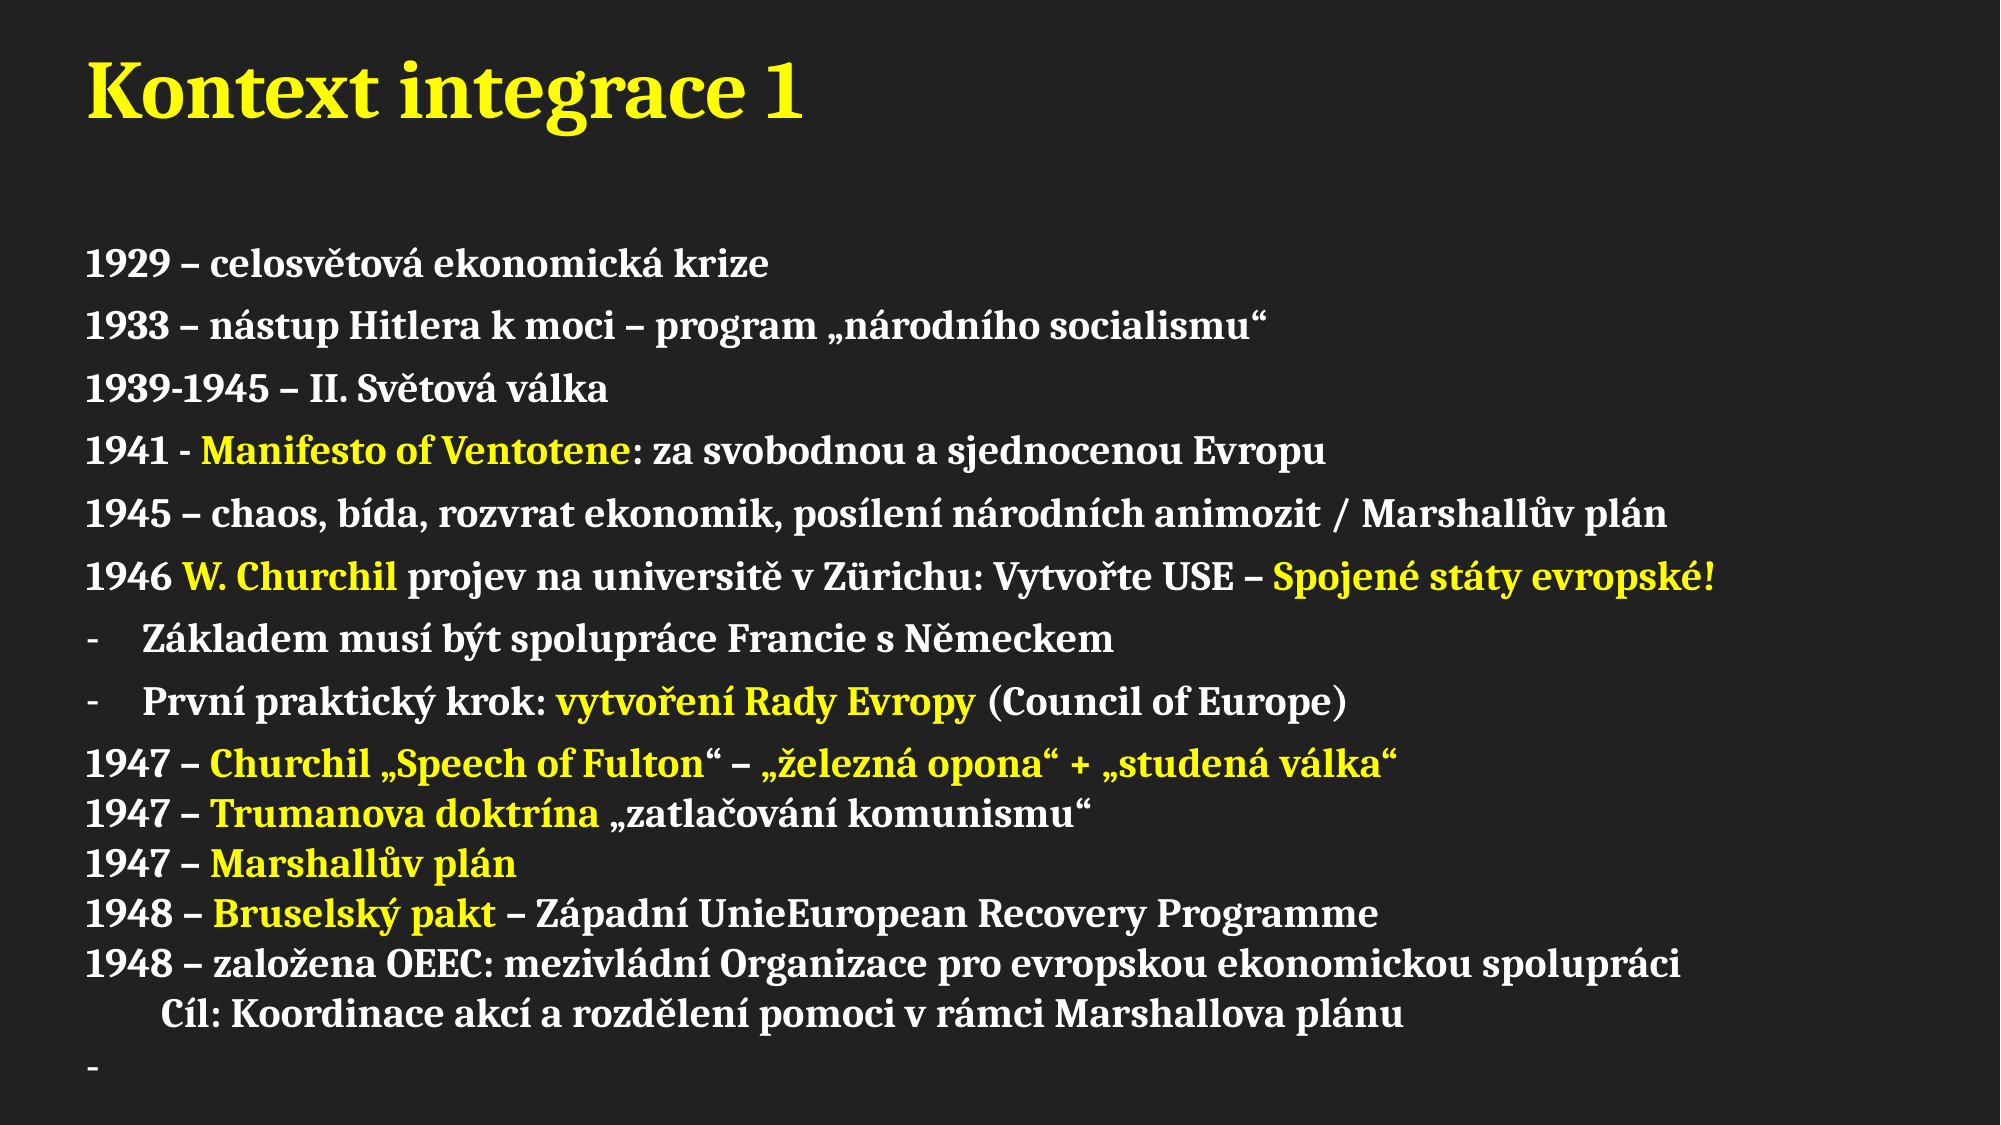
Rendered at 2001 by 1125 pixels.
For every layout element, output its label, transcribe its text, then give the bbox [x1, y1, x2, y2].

text_box Kontext integrace 1 1929 – celosvětová ekonomická krize 1933 – nástup Hitlera k moci – program „národního socialismu“ 1939-1945 – II. Světová válka 1941 - Manifesto of Ventotene: za svobodnou a sjednocenou Evropu 1945 – chaos, bída, rozvrat ekonomik, posílení národních animozit / Marshallův plán 1946 W. Churchil projev na universitě v Zürichu: Vytvořte USE – Spojené státy evropské! Základem musí být spolupráce Francie s Německem První praktický krok: vytvoření Rady Evropy (Council of Europe) 1947 – Churchil „Speech of Fulton“ – „železná opona“ + „studená válka“ 1947 – Trumanova doktrína „zatlačování komunismu“ 1947 – Marshallův plán 1948 – Bruselský pakt – Západní UnieEuropean Recovery Programme 1948 – založena OEEC: mezivládní Organizace pro evropskou ekonomickou spolupráci Cíl: Koordinace akcí a rozdělení pomoci v rámci Marshallova plánu [71, 28, 2000, 1101]
